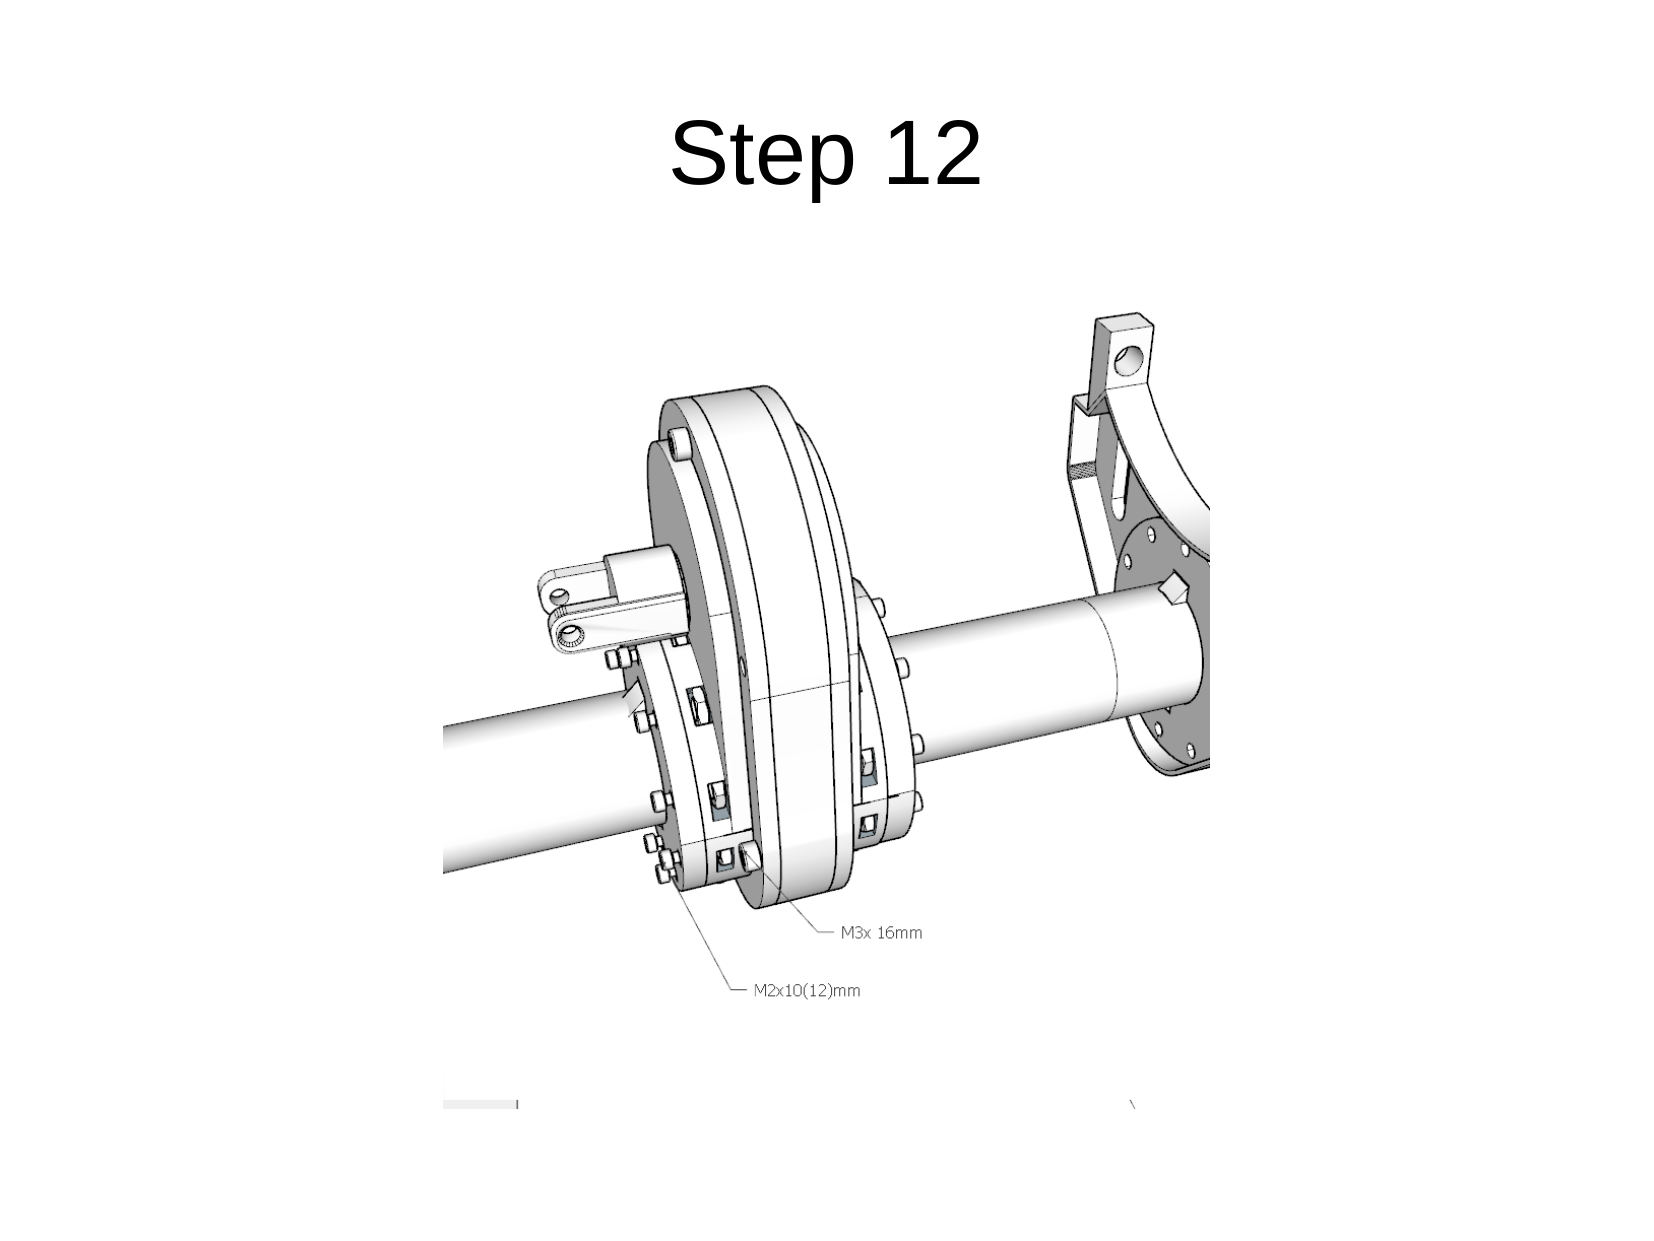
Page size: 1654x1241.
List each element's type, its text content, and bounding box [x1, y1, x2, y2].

title Step 12 [82, 49, 1571, 257]
picture [443, 290, 1210, 1109]
